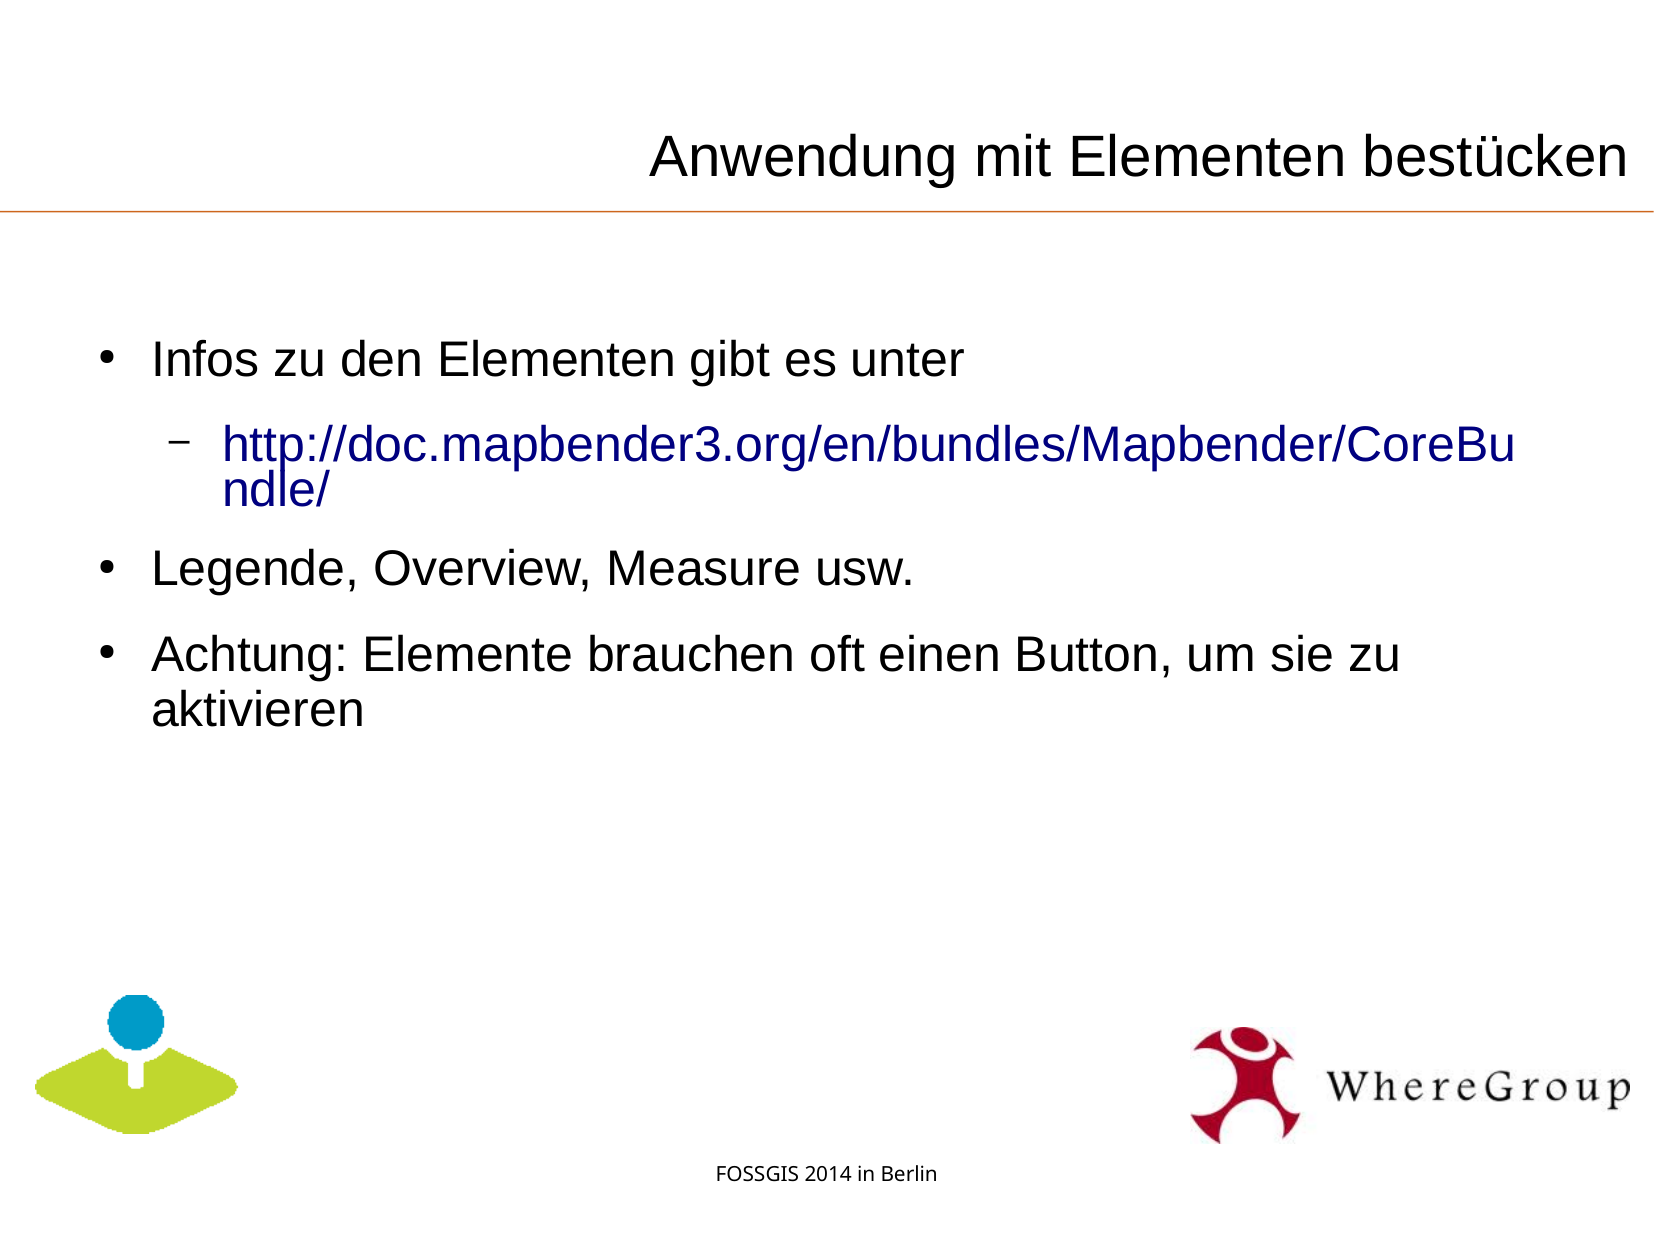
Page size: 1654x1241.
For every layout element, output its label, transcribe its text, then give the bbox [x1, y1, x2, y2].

picture [35, 995, 240, 1134]
list Infos zu den Elementen gibt es unter http://doc.mapbender3.org/en/bundles/Mapbender/CoreBundle/ Legende, Overview, Measure usw. Achtung: Elemente brauchen oft einen Button, um sie zu aktivieren [80, 330, 1536, 1051]
title Anwendung mit Elementen bestücken [141, 100, 1630, 213]
picture [1190, 1027, 1630, 1144]
